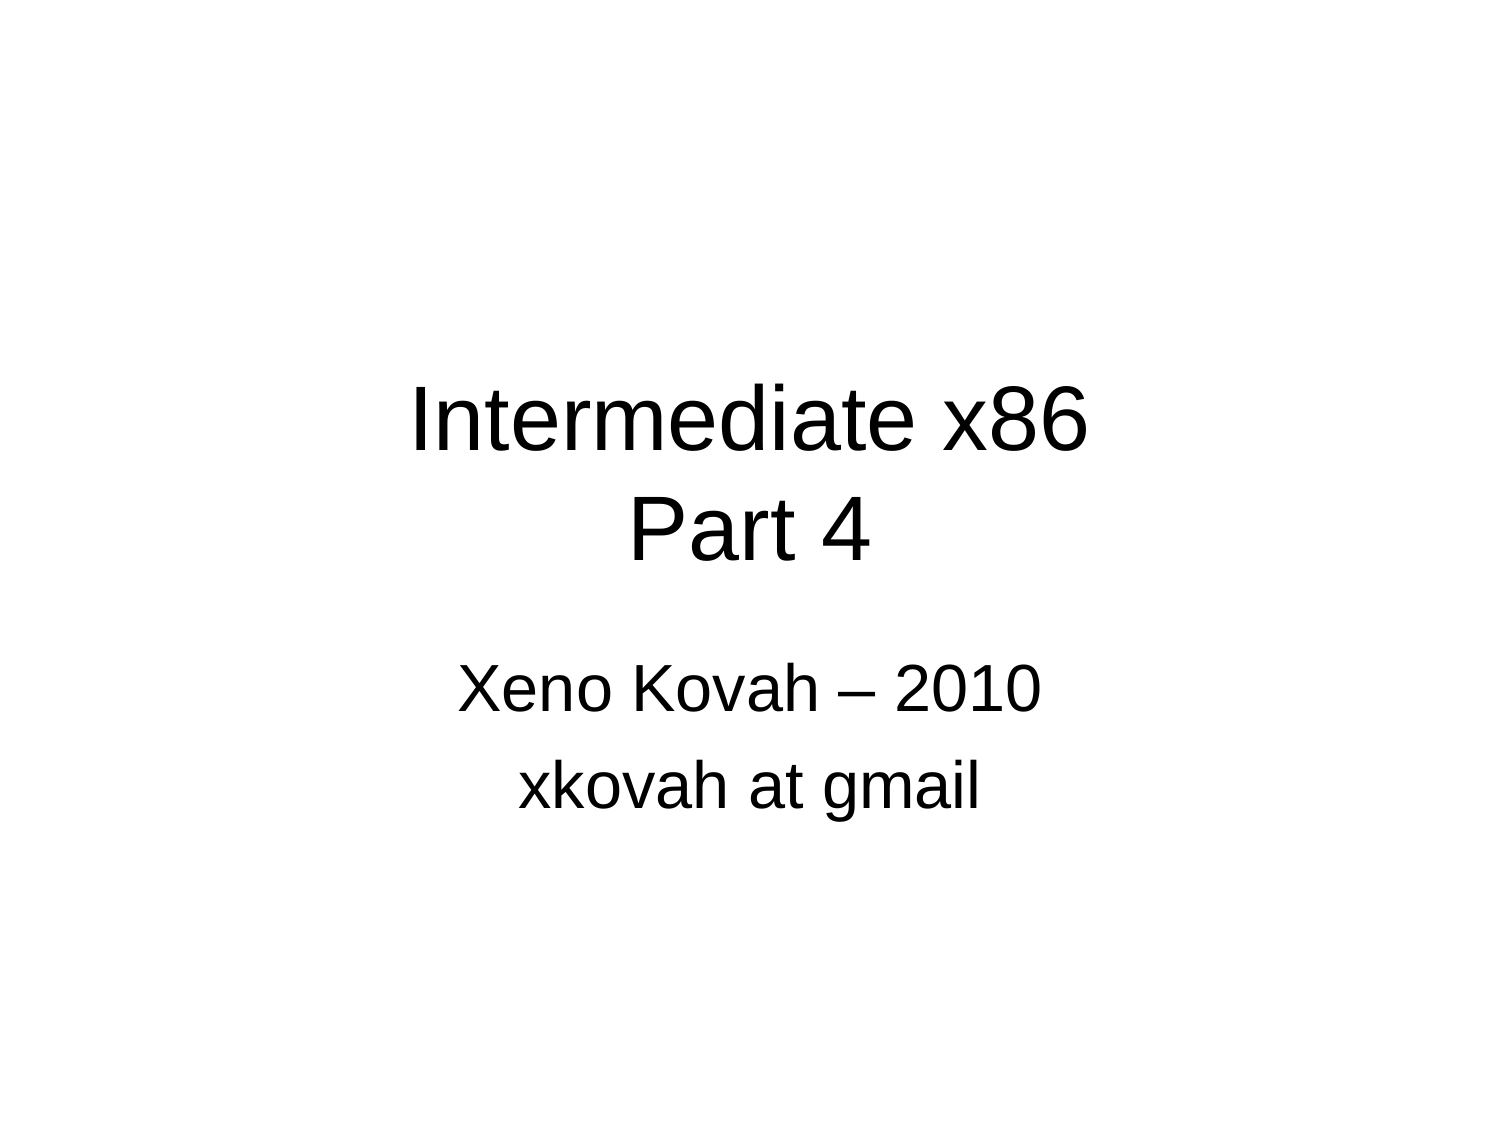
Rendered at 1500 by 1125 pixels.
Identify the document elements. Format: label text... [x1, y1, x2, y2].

title Intermediate x86 Part 4 [112, 351, 1388, 587]
text_box Xeno Kovah – 2010 xkovah at gmail [225, 637, 1276, 926]
